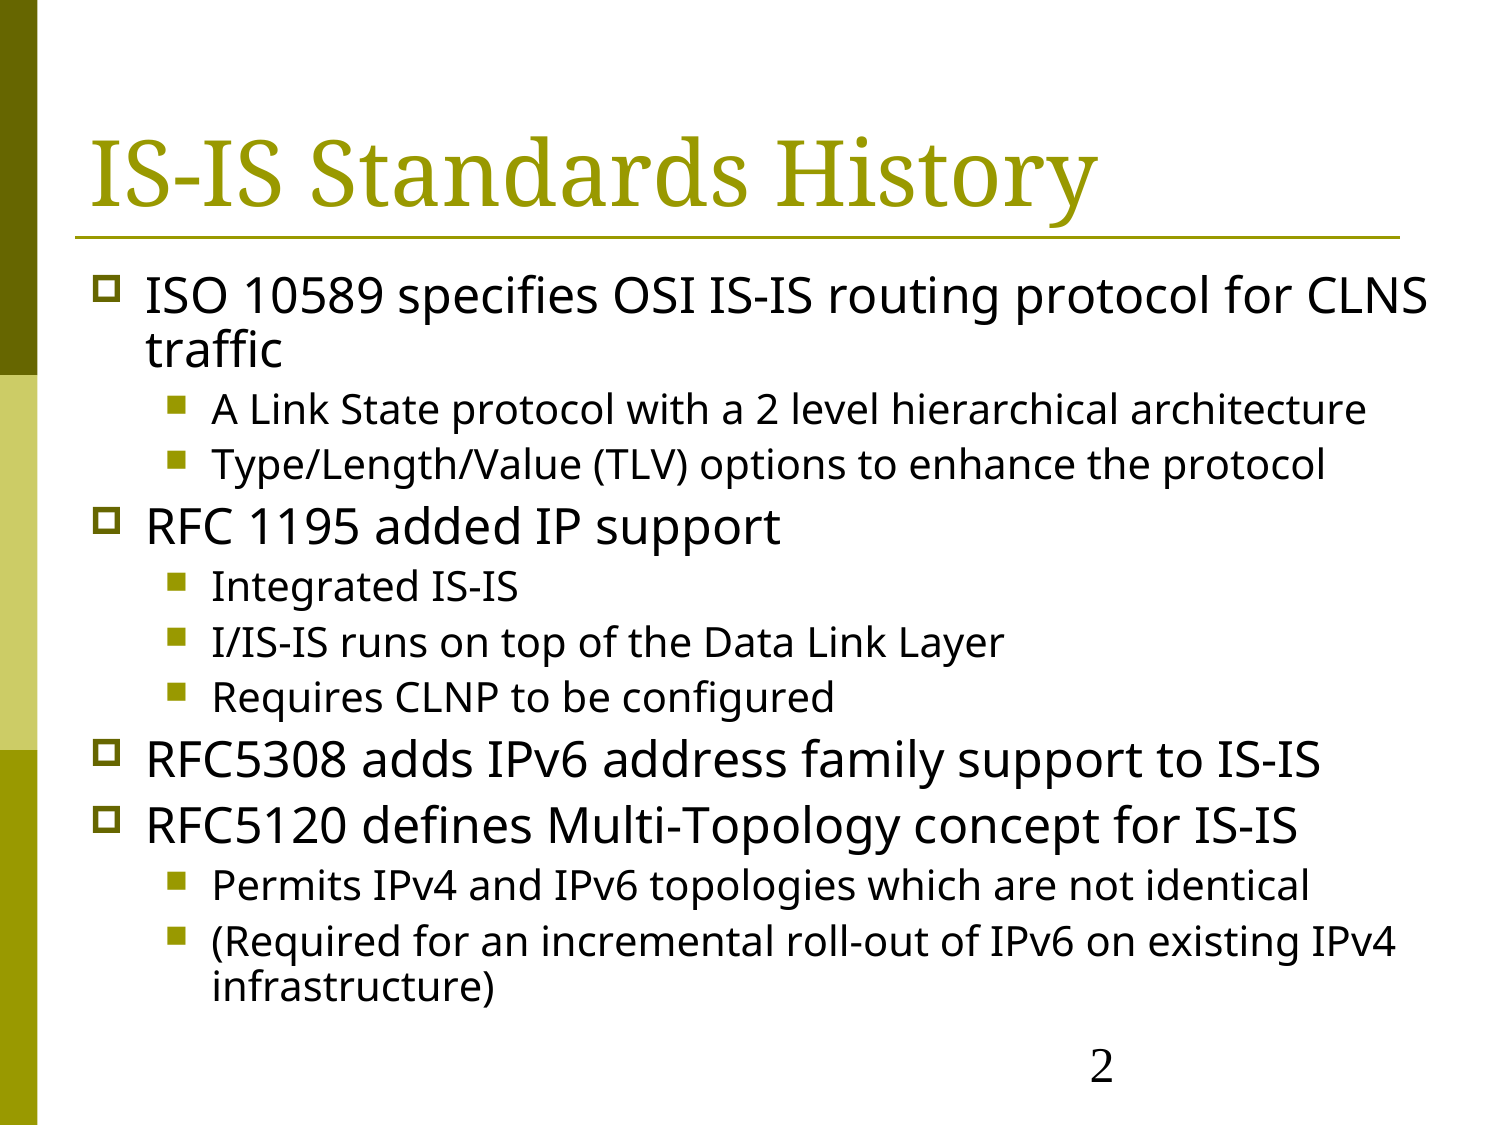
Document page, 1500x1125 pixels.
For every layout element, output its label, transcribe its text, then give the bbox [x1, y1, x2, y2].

title IS-IS Standards History [75, 45, 1426, 233]
list ISO 10589 specifies OSI IS-IS routing protocol for CLNS traffic A Link State protocol with a 2 level hierarchical architecture Type/Length/Value (TLV) options to enhance the protocol RFC 1195 added IP support Integrated IS-IS I/IS-IS runs on top of the Data Link Layer Requires CLNP to be configured RFC5308 adds IPv6 address family support to IS-IS RFC5120 defines Multi-Topology concept for IS-IS Permits IPv4 and IPv6 topologies which are not identical (Required for an incremental roll-out of IPv6 on existing IPv4 infrastructure) [74, 262, 1475, 1101]
